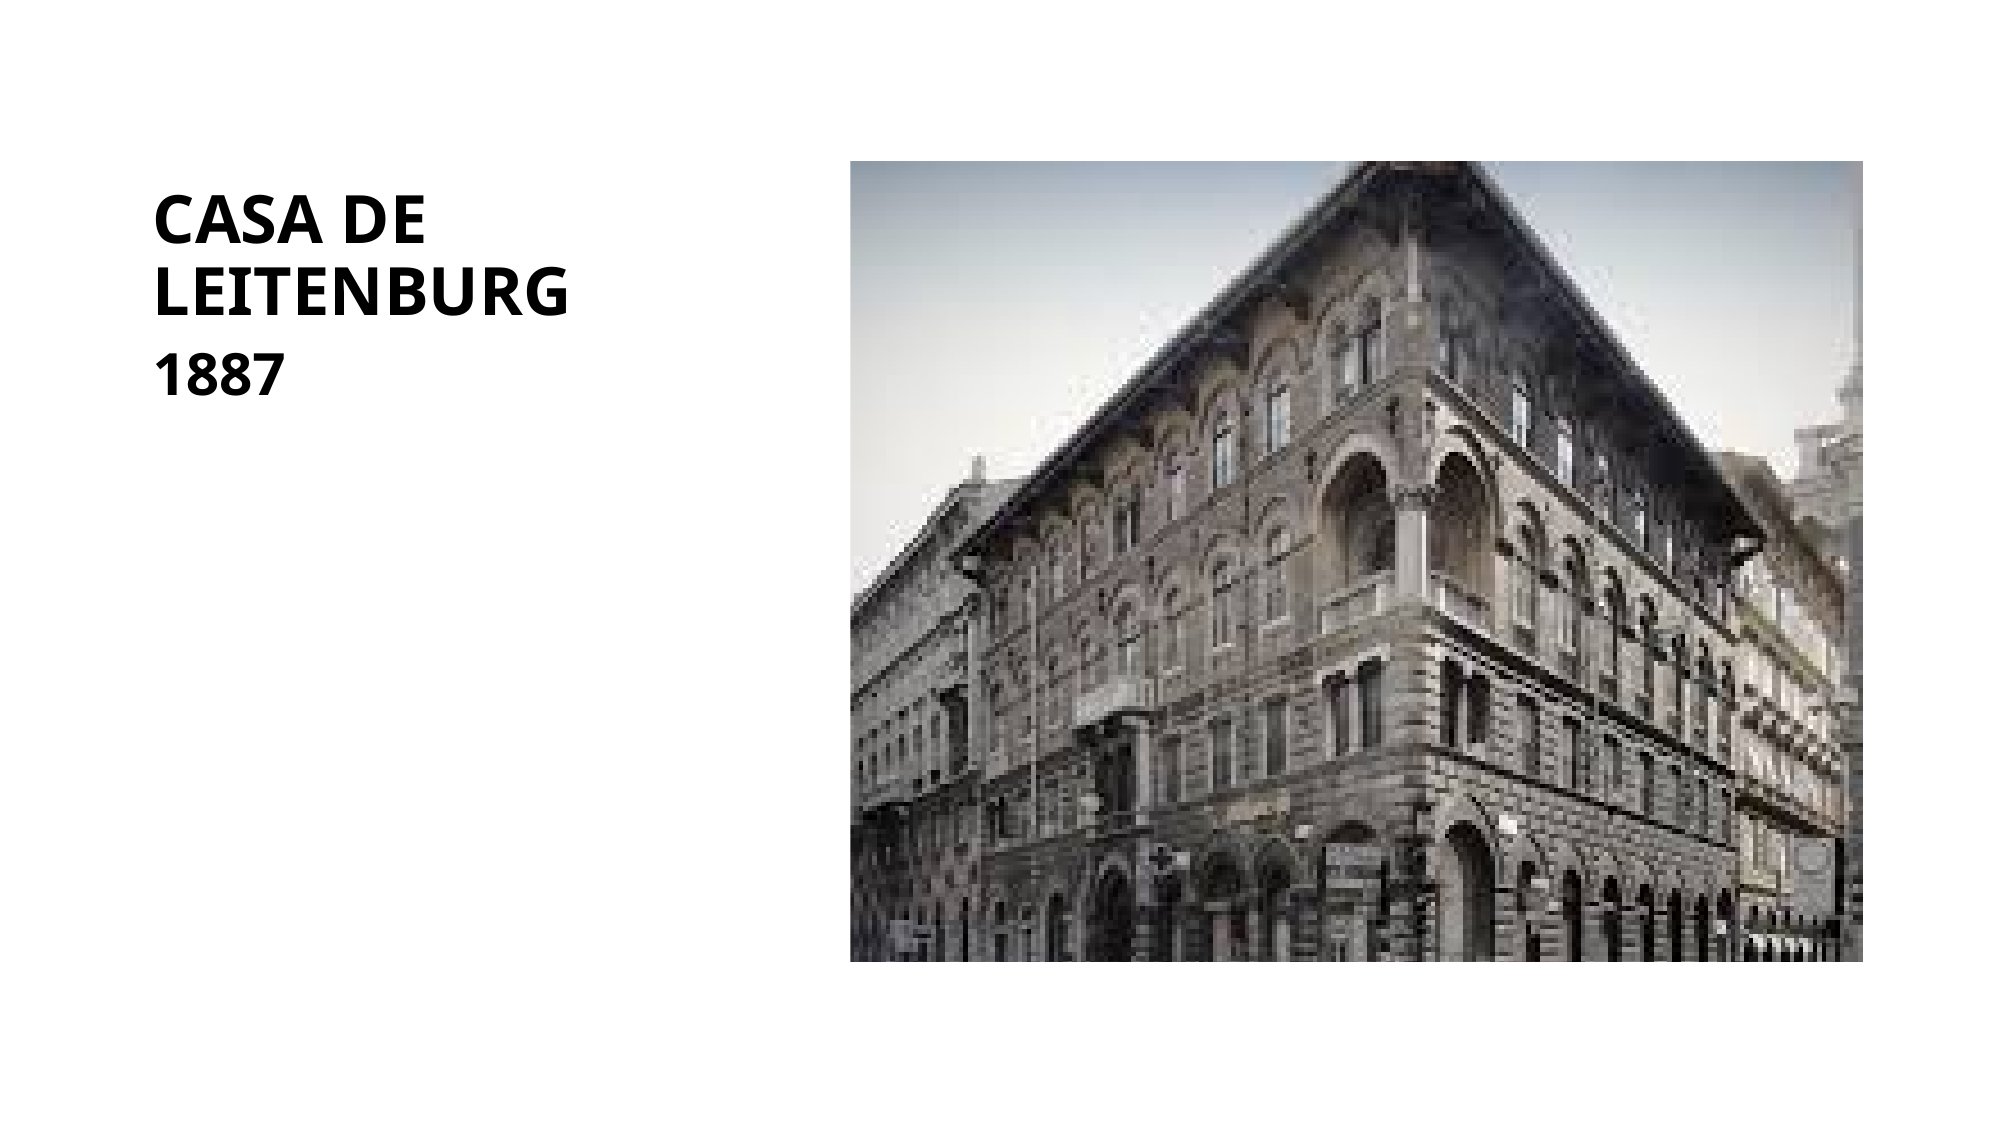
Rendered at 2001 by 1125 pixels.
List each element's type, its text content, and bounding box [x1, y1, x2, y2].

title CASA DE LEITENBURG [137, 75, 783, 337]
list 1887 [137, 337, 783, 963]
picture [850, 161, 1863, 962]
